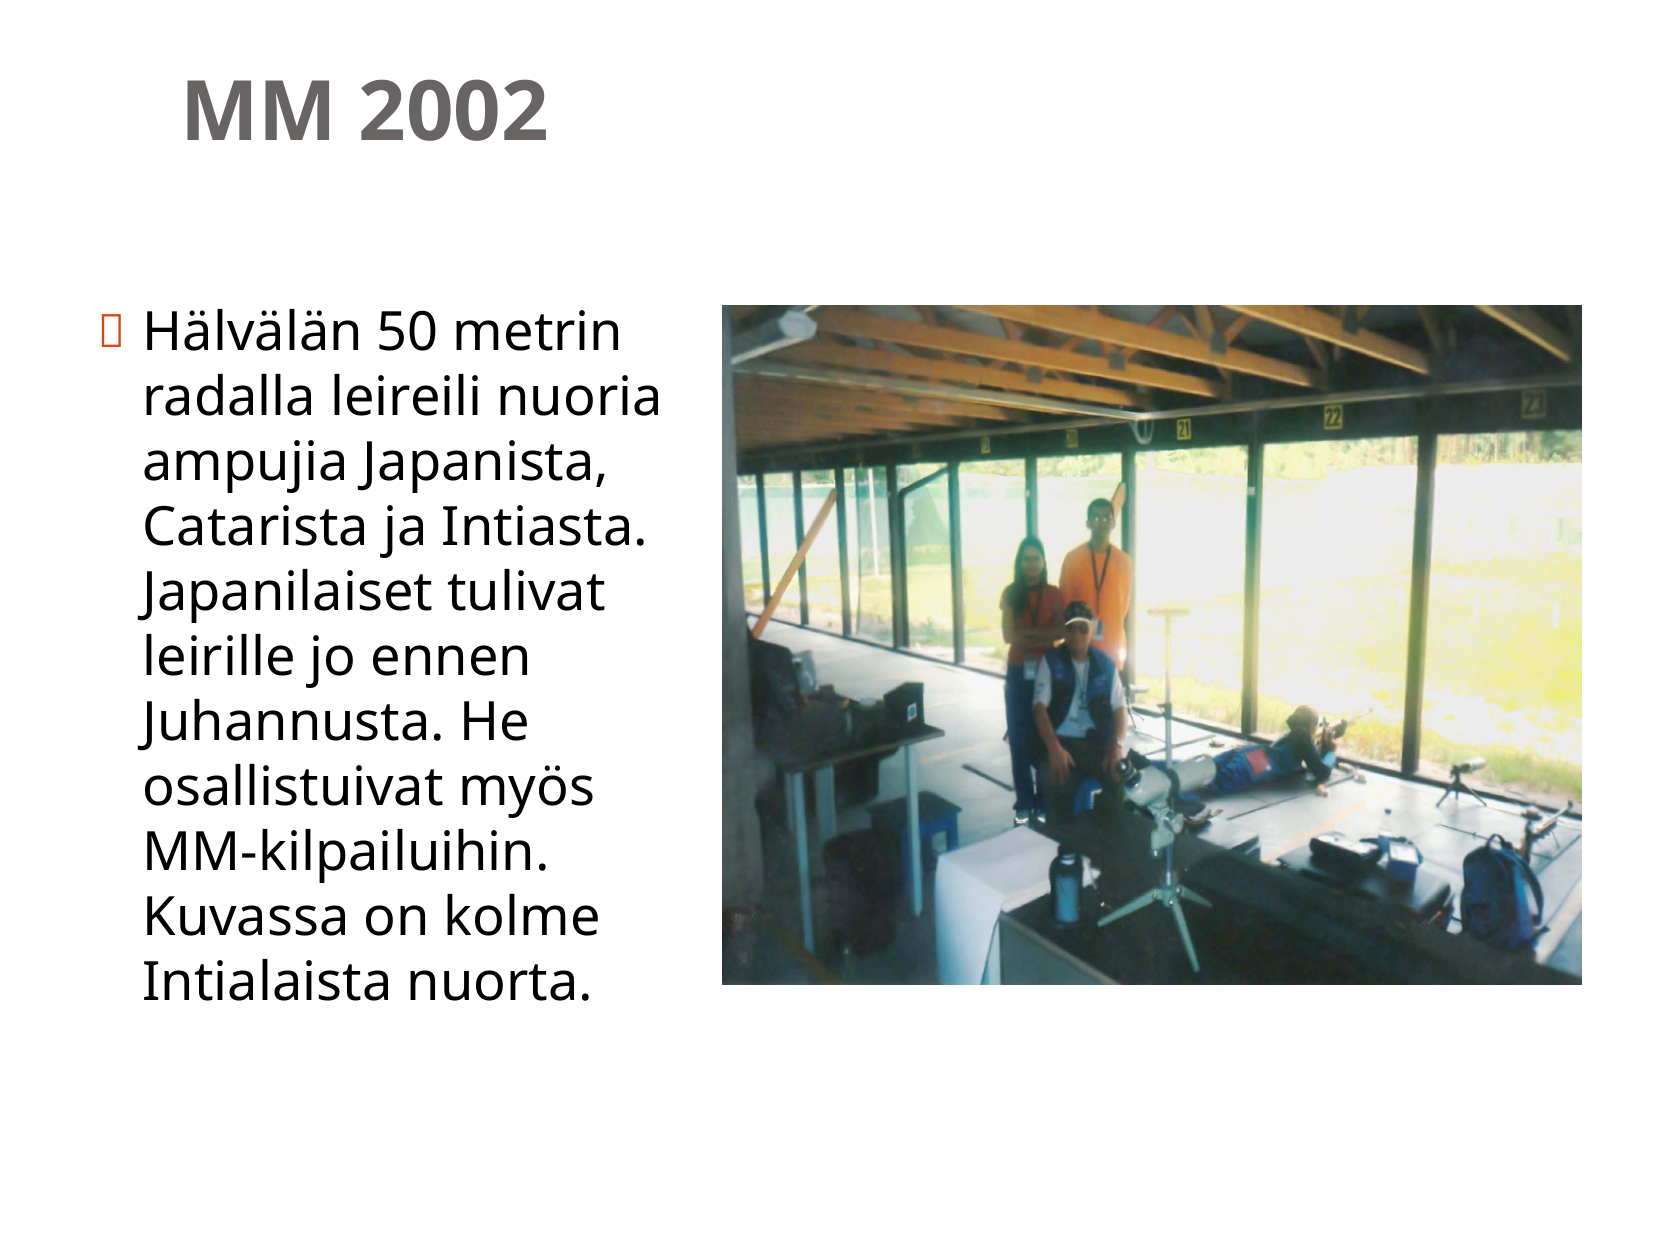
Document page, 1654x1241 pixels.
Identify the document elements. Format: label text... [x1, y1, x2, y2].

title MM 2002 [165, 49, 1571, 257]
picture [722, 305, 1582, 985]
list Hälvälän 50 metrin radalla leireili nuoria ampujia Japanista, Catarista ja Intiasta. Japanilaiset tulivat leirille jo ennen Juhannusta. He osallistuivat myös MM-kilpailuihin. Kuvassa on kolme Intialaista nuorta. [82, 289, 710, 1108]
